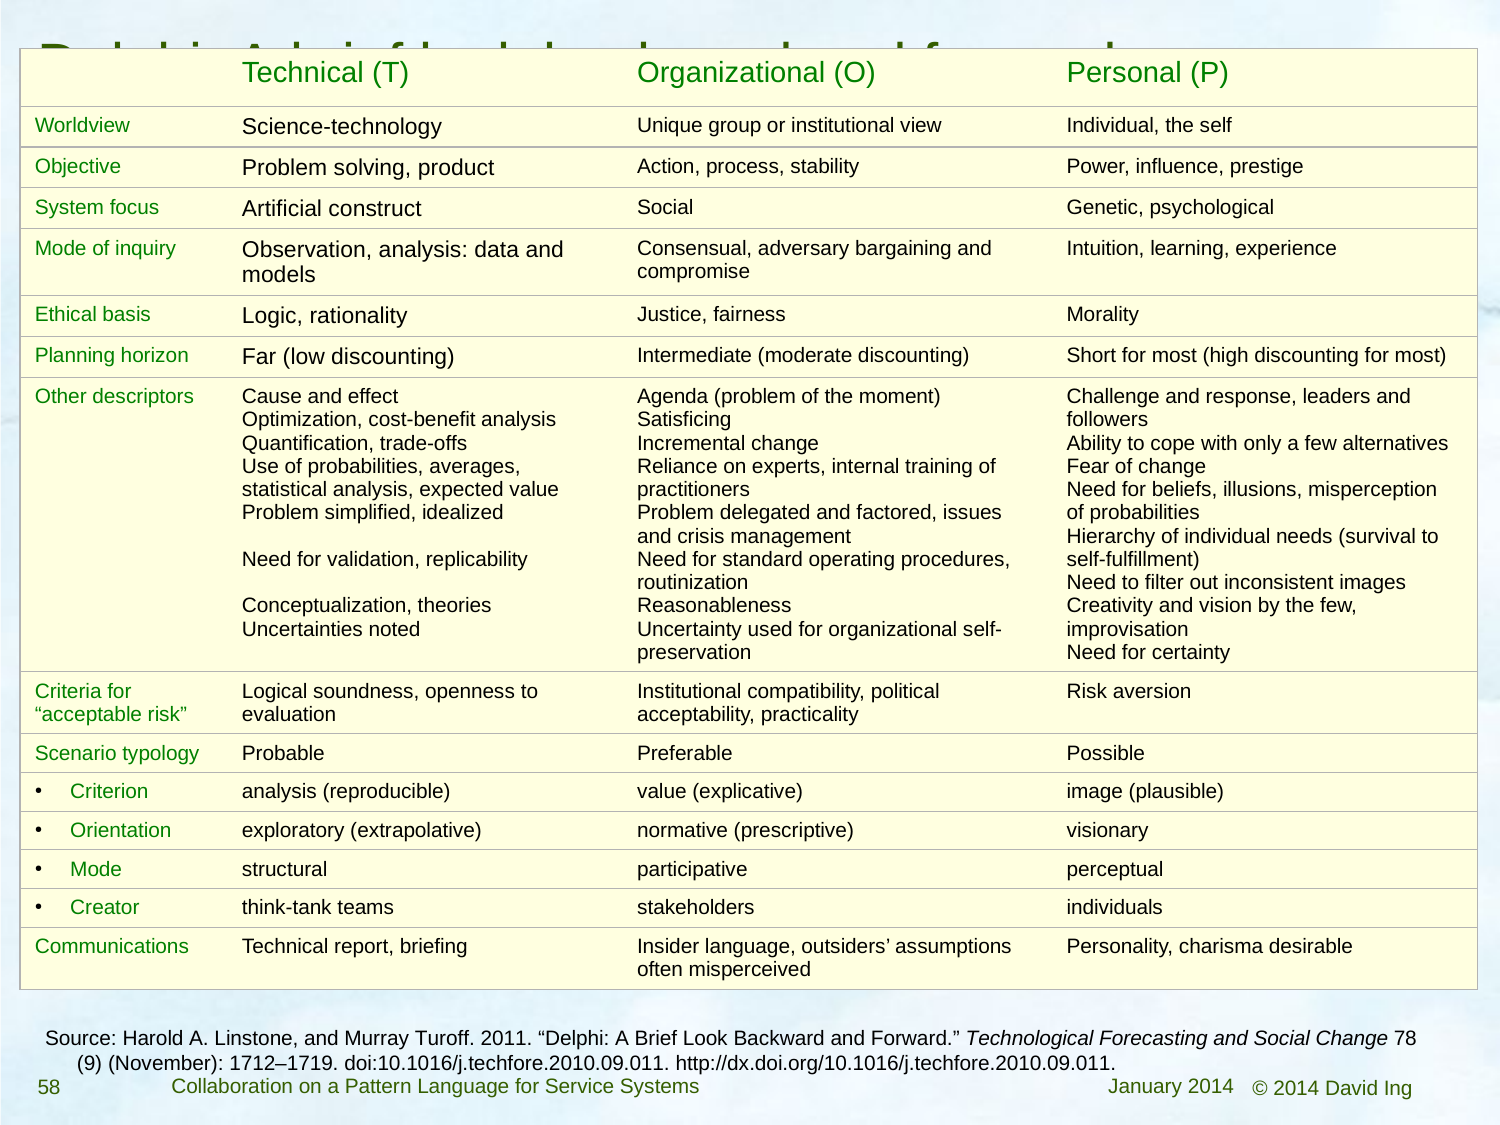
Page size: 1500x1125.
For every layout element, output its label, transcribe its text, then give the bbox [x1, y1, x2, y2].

table_cell Mode of inquiry [21, 229, 227, 295]
text_box Source: Harold A. Linstone, and Murray Turoff. 2011. “Delphi: A Brief Look Backward and Forward.” Technological Forecasting and Social Change 78 (9) (November): 1712–1719. doi:10.1016/j.techfore.2010.09.011. http://dx.doi.org/10.1016/j.techfore.2010.09.011. - [30, 1016, 1441, 1077]
table_cell Communications [21, 928, 227, 989]
table_cell Mode [21, 850, 227, 888]
table_cell Planning horizon [21, 337, 227, 377]
table_header Technical (T) [227, 49, 622, 106]
table_cell Cause and effect Optimization, cost-benefit analysis Quantification, trade-offs Use of probabilities, averages, statistical analysis, expected value Problem simplified, idealized Need for validation, replicability Conceptualization, theories Uncertainties noted [227, 378, 622, 671]
table_cell Objective [21, 148, 227, 187]
table_cell Intuition, learning, experience [1052, 229, 1477, 295]
table_cell Institutional compatibility, political acceptability, practicality [622, 672, 1052, 733]
table_cell Intermediate (moderate discounting) [622, 337, 1052, 377]
table_cell Insider language, outsiders’ assumptions often misperceived [622, 928, 1052, 989]
table_cell structural [227, 850, 622, 888]
table_cell analysis (reproducible) [227, 773, 622, 811]
table_cell perceptual [1052, 850, 1477, 888]
table_cell Other descriptors [21, 378, 227, 671]
table_cell Genetic, psychological [1052, 188, 1477, 228]
table_cell Unique group or institutional view [622, 107, 1052, 146]
table_cell stakeholders [622, 889, 1052, 927]
table_cell Personality, charisma desirable [1052, 928, 1477, 989]
table_cell Morality [1052, 296, 1477, 336]
table_cell Justice, fairness [622, 296, 1052, 336]
table_cell Power, influence, prestige [1052, 148, 1477, 187]
table_cell exploratory (extrapolative) [227, 812, 622, 849]
table_header Personal (P) [1052, 49, 1477, 106]
title Delphi: A brief look backward and forward [37, 37, 1463, 48]
table_cell Probable [227, 734, 622, 772]
table_cell System focus [21, 188, 227, 228]
table_cell Social [622, 188, 1052, 228]
table_cell Logical soundness, openness to evaluation [227, 672, 622, 733]
table_cell Orientation [21, 812, 227, 849]
table_cell think-tank teams [227, 889, 622, 927]
table_cell Short for most (high discounting for most) [1052, 337, 1477, 377]
table_cell image (plausible) [1052, 773, 1477, 811]
table_cell individuals [1052, 889, 1477, 927]
table_cell Artificial construct [227, 188, 622, 228]
table_cell Creator [21, 889, 227, 927]
table_cell normative (prescriptive) [622, 812, 1052, 849]
table_cell Challenge and response, leaders and followers Ability to cope with only a few alternatives Fear of change Need for beliefs, illusions, misperception of probabilities Hierarchy of individual needs (survival to self-fulfillment) Need to filter out inconsistent images Creativity and vision by the few, improvisation Need for certainty [1052, 378, 1477, 671]
table_header [21, 49, 227, 106]
table_cell Ethical basis [21, 296, 227, 336]
table_cell Individual, the self [1052, 107, 1477, 146]
table_cell Scenario typology [21, 734, 227, 772]
table_cell Logic, rationality [227, 296, 622, 336]
table_cell Problem solving, product [227, 148, 622, 187]
table_cell Agenda (problem of the moment) Satisficing Incremental change Reliance on experts, internal training of practitioners Problem delegated and factored, issues and crisis management Need for standard operating procedures, routinization Reasonableness Uncertainty used for organizational self-preservation [622, 378, 1052, 671]
table_cell Action, process, stability [622, 148, 1052, 187]
table_cell Observation, analysis: data and models [227, 229, 622, 295]
table_cell Criteria for “acceptable risk” [21, 672, 227, 733]
table_cell participative [622, 850, 1052, 888]
table_cell Preferable [622, 734, 1052, 772]
table_header Organizational (O) [622, 49, 1052, 106]
table_cell Worldview [21, 107, 227, 146]
table_cell Possible [1052, 734, 1477, 772]
picture [0, 0, 1500, 1125]
table_cell Consensual, adversary bargaining and compromise [622, 229, 1052, 295]
table_cell Technical report, briefing [227, 928, 622, 989]
table_cell value (explicative) [622, 773, 1052, 811]
table_cell Science-technology [227, 107, 622, 146]
table_cell Criterion [21, 773, 227, 811]
table_cell Far (low discounting) [227, 337, 622, 377]
table_cell Risk aversion [1052, 672, 1477, 733]
table_cell visionary [1052, 812, 1477, 849]
